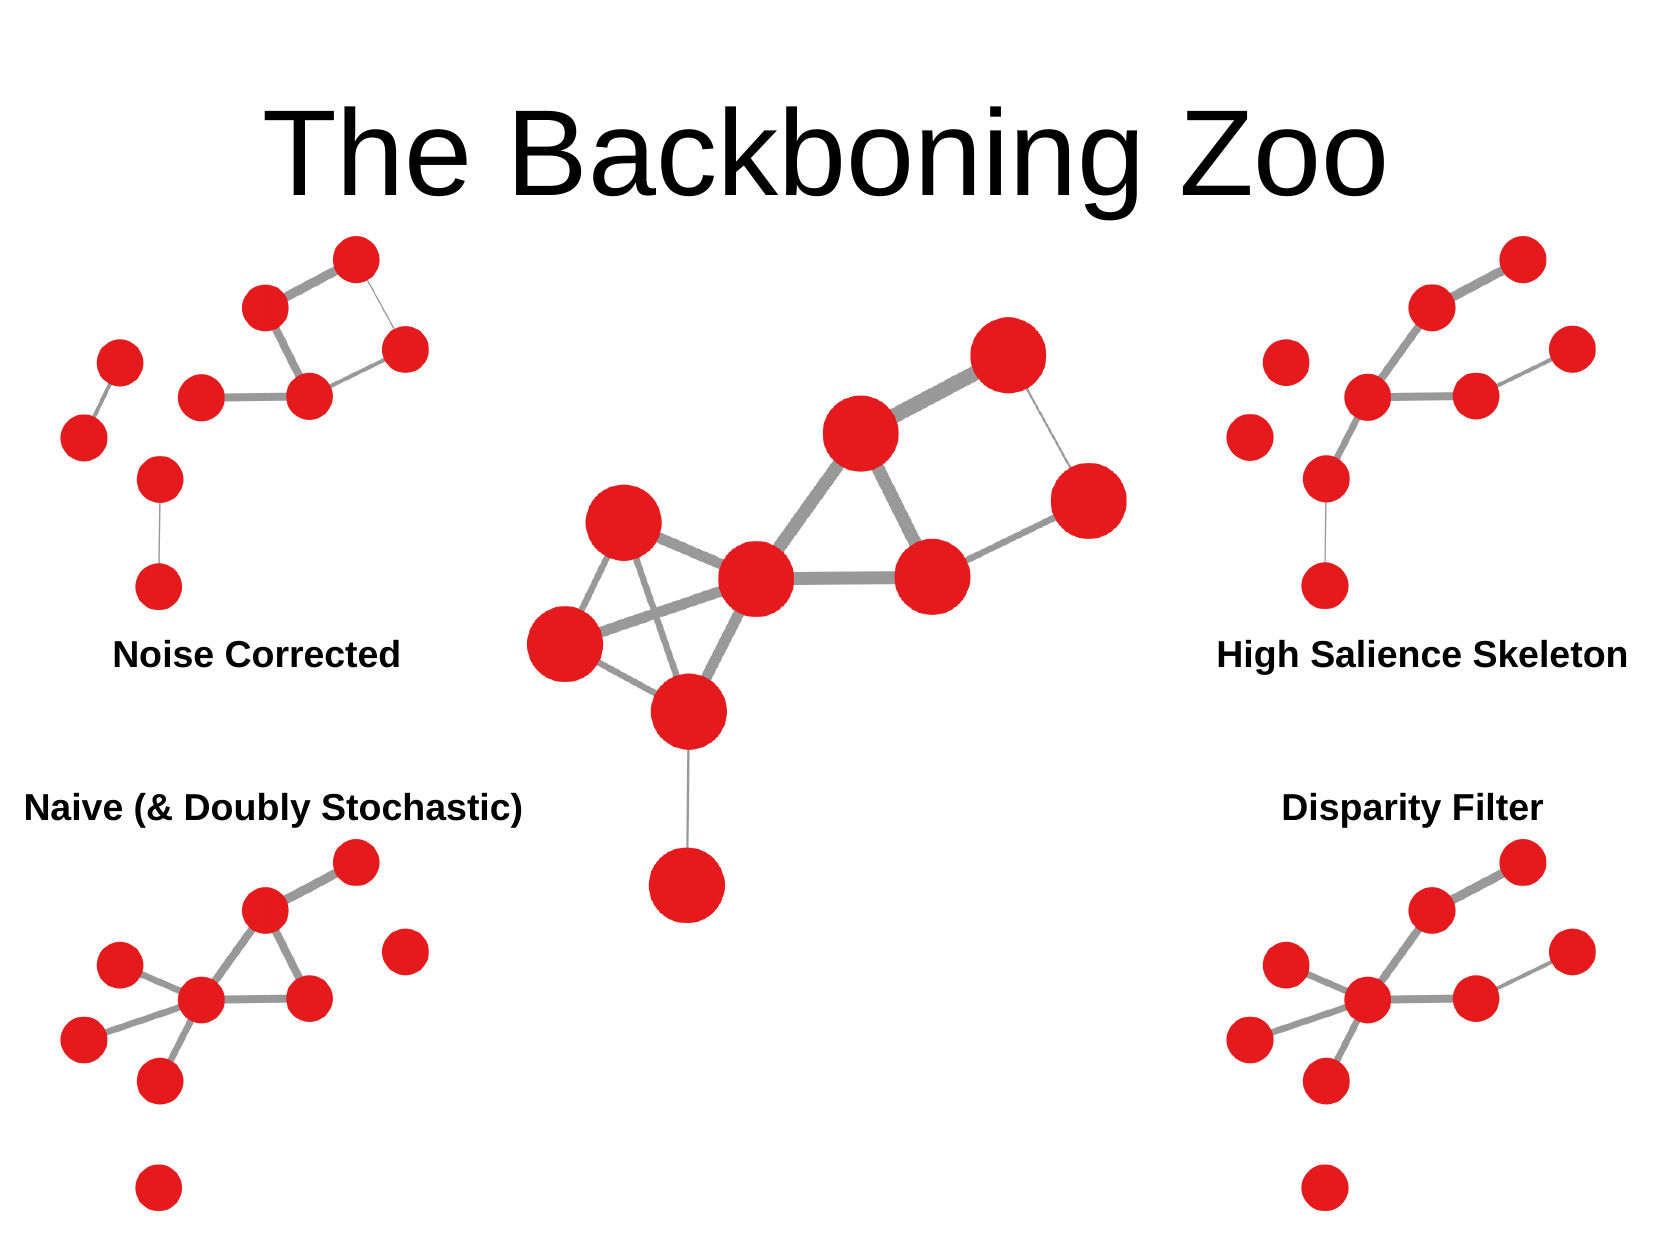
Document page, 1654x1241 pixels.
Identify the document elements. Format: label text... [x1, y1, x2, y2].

picture [1226, 236, 1596, 609]
text_box Noise Corrected [97, 625, 417, 677]
title The Backboning Zoo [82, 49, 1571, 257]
text_box Naive (& Doubly Stochastic) [8, 779, 539, 830]
picture [526, 317, 1127, 923]
text_box High Salience Skeleton [1201, 625, 1645, 677]
picture [1226, 839, 1596, 1211]
text_box Disparity Filter [1266, 779, 1559, 830]
picture [60, 839, 429, 1211]
picture [60, 236, 429, 610]
